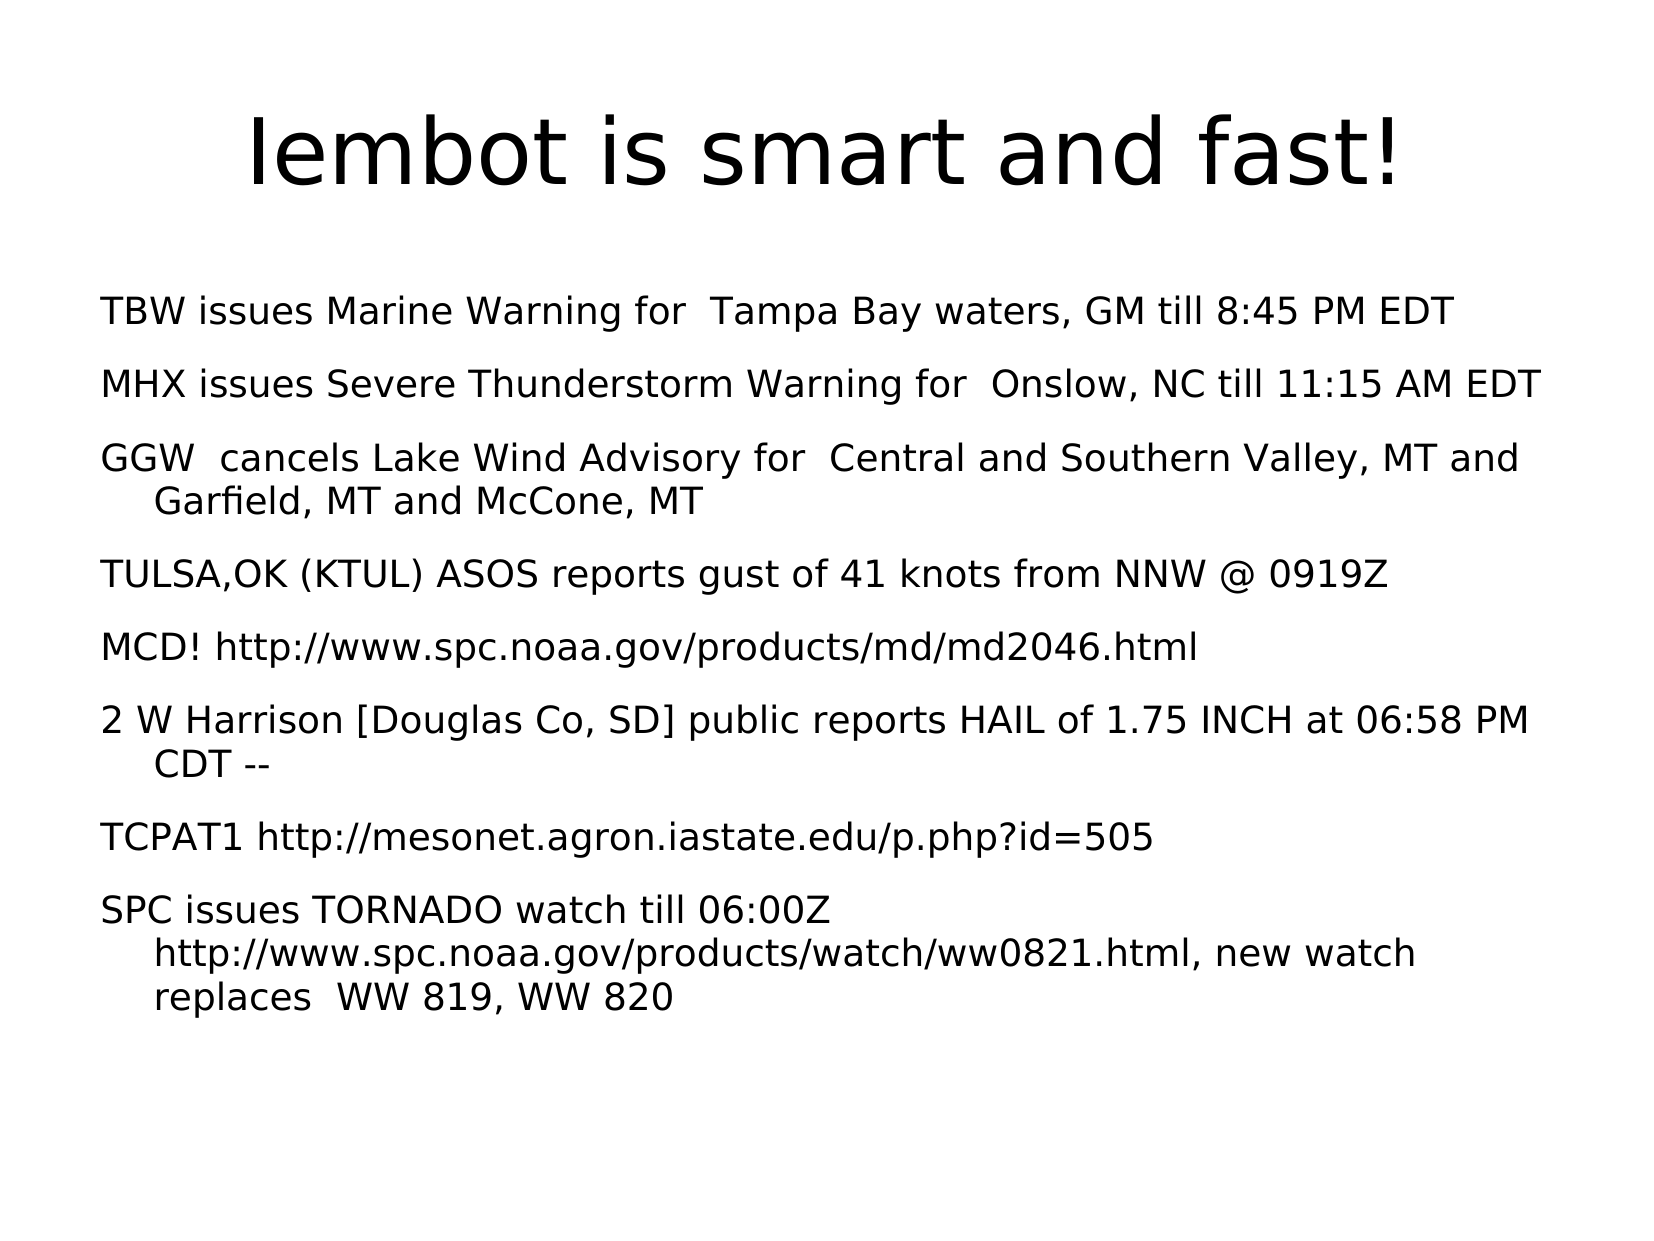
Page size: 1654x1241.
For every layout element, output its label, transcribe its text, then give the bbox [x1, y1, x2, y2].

title Iembot is smart and fast! [82, 49, 1571, 257]
list TBW issues Marine Warning for Tampa Bay waters, GM till 8:45 PM EDT MHX issues Severe Thunderstorm Warning for Onslow, NC till 11:15 AM EDT GGW cancels Lake Wind Advisory for Central and Southern Valley, MT and Garfield, MT and McCone, MT TULSA,OK (KTUL) ASOS reports gust of 41 knots from NNW @ 0919Z MCD! http://www.spc.noaa.gov/products/md/md2046.html 2 W Harrison [Douglas Co, SD] public reports HAIL of 1.75 INCH at 06:58 PM CDT -- TCPAT1 http://mesonet.agron.iastate.edu/p.php?id=505 SPC issues TORNADO watch till 06:00Z http://www.spc.noaa.gov/products/watch/ww0821.html, new watch replaces WW 819, WW 820 [82, 290, 1571, 1109]
